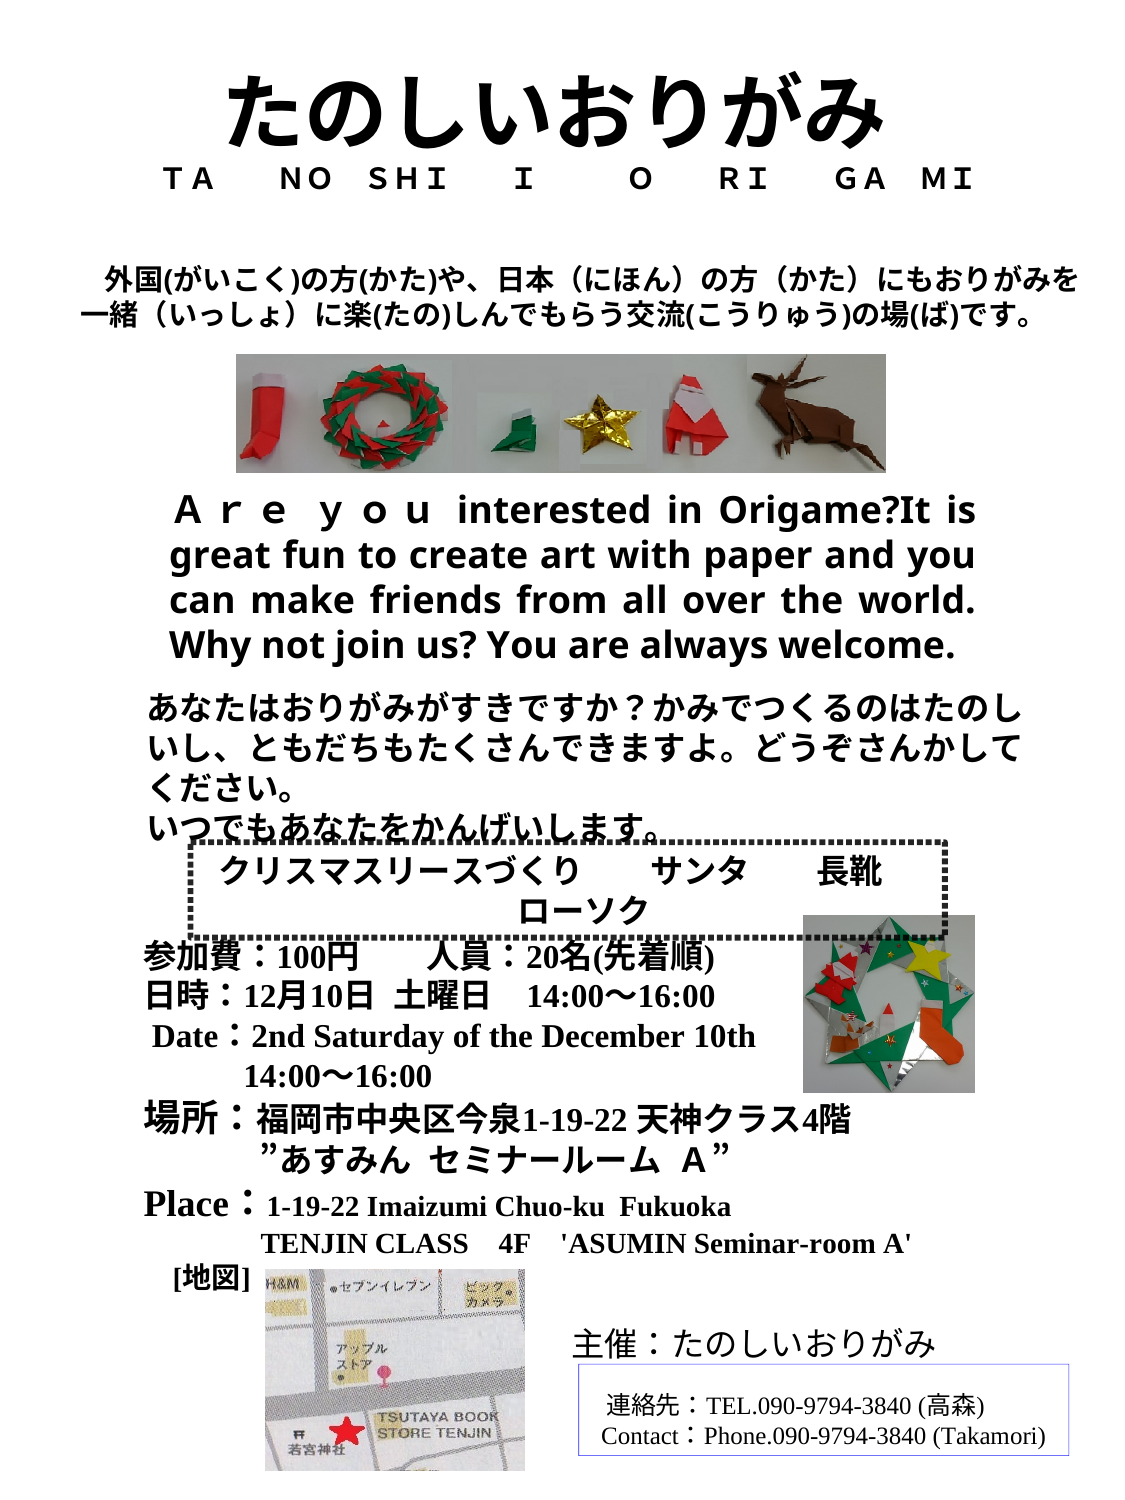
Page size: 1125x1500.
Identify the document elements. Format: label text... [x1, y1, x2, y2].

text_box 連絡先：TEL.090-9794-3840 (高森) Contact：Phone.090-9794-3840 (Takamori) [578, 1364, 1069, 1456]
picture [236, 354, 886, 473]
picture [803, 915, 975, 1093]
text_box 参加費：100円 人員：20名(先着順) 日時：12月10日 土曜日 14:00～16:00 Date：2nd Saturday of the December 10th 14:00～16:00 場所：福岡市中央区今泉1-19-22 天神クラス4階 ”あすみん セミナールーム Ａ” Place：1-19-22 Imaizumi Chuo-ku Fukuoka TENJIN CLASS 4F 'ASUMIN Seminar-room A' [地図] [128, 927, 928, 1303]
picture [265, 1269, 525, 1471]
text_box 外国(がいこく)の方(かた)や、日本（にほん）の方（かた）にもおりがみを 一緒（いっしょ）に楽(たの)しんでもらう交流(こうりゅう)の場(ば)です。 [0, 253, 1096, 340]
text_box Ａｒｅ ｙｏｕ interested in Origame?It is great fun to create art with paper and you can make friends from all over the world. Why not join us? You are always welcome. [154, 478, 993, 674]
text_box たのしいおりがみ ＴＡ ＮＯ ＳＨＩ Ｉ Ｏ ＲＩ ＧＡ ＭＩ [115, 52, 994, 204]
text_box 主催：たのしいおりがみ [556, 1299, 1002, 1375]
text_box クリスマスリースづくり サンタ 長靴 ローソク [190, 842, 945, 938]
text_box あなたはおりがみがすきですか？かみでつくるのはたのしいし、ともだちもたくさんできますよ。どうぞさんかしてください。 いつでもあなたをかんげいします。 [131, 679, 1040, 855]
